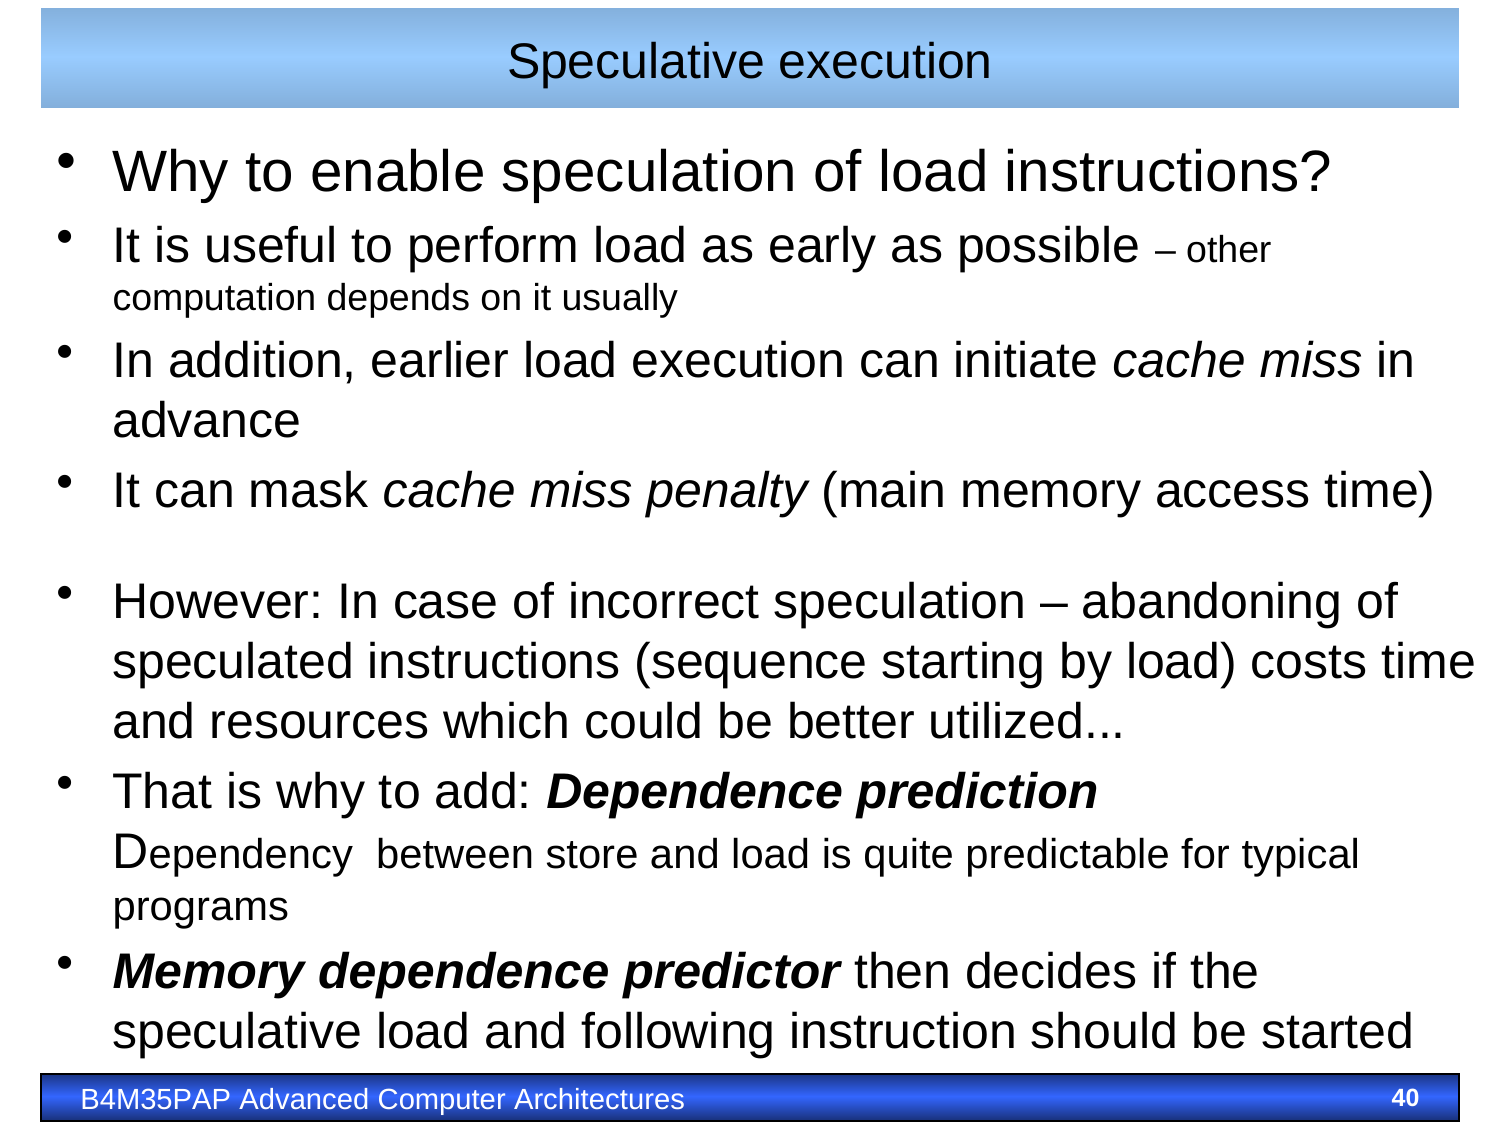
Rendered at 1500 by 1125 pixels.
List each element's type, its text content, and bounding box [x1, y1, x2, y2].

title Speculative execution [41, 8, 1459, 108]
list Why to enable speculation of load instructions? It is useful to perform load as early as possible – other computation depends on it usually In addition, earlier load execution can initiate cache miss in advance It can mask cache miss penalty (main memory access time) However: In case of incorrect speculation – abandoning of speculated instructions (sequence starting by load) costs time and resources which could be better utilized... That is why to add: Dependence prediction Dependency between store and load is quite predictable for typical programs Memory dependence predictor then decides if the speculative load and following instruction should be started [41, 125, 1500, 953]
